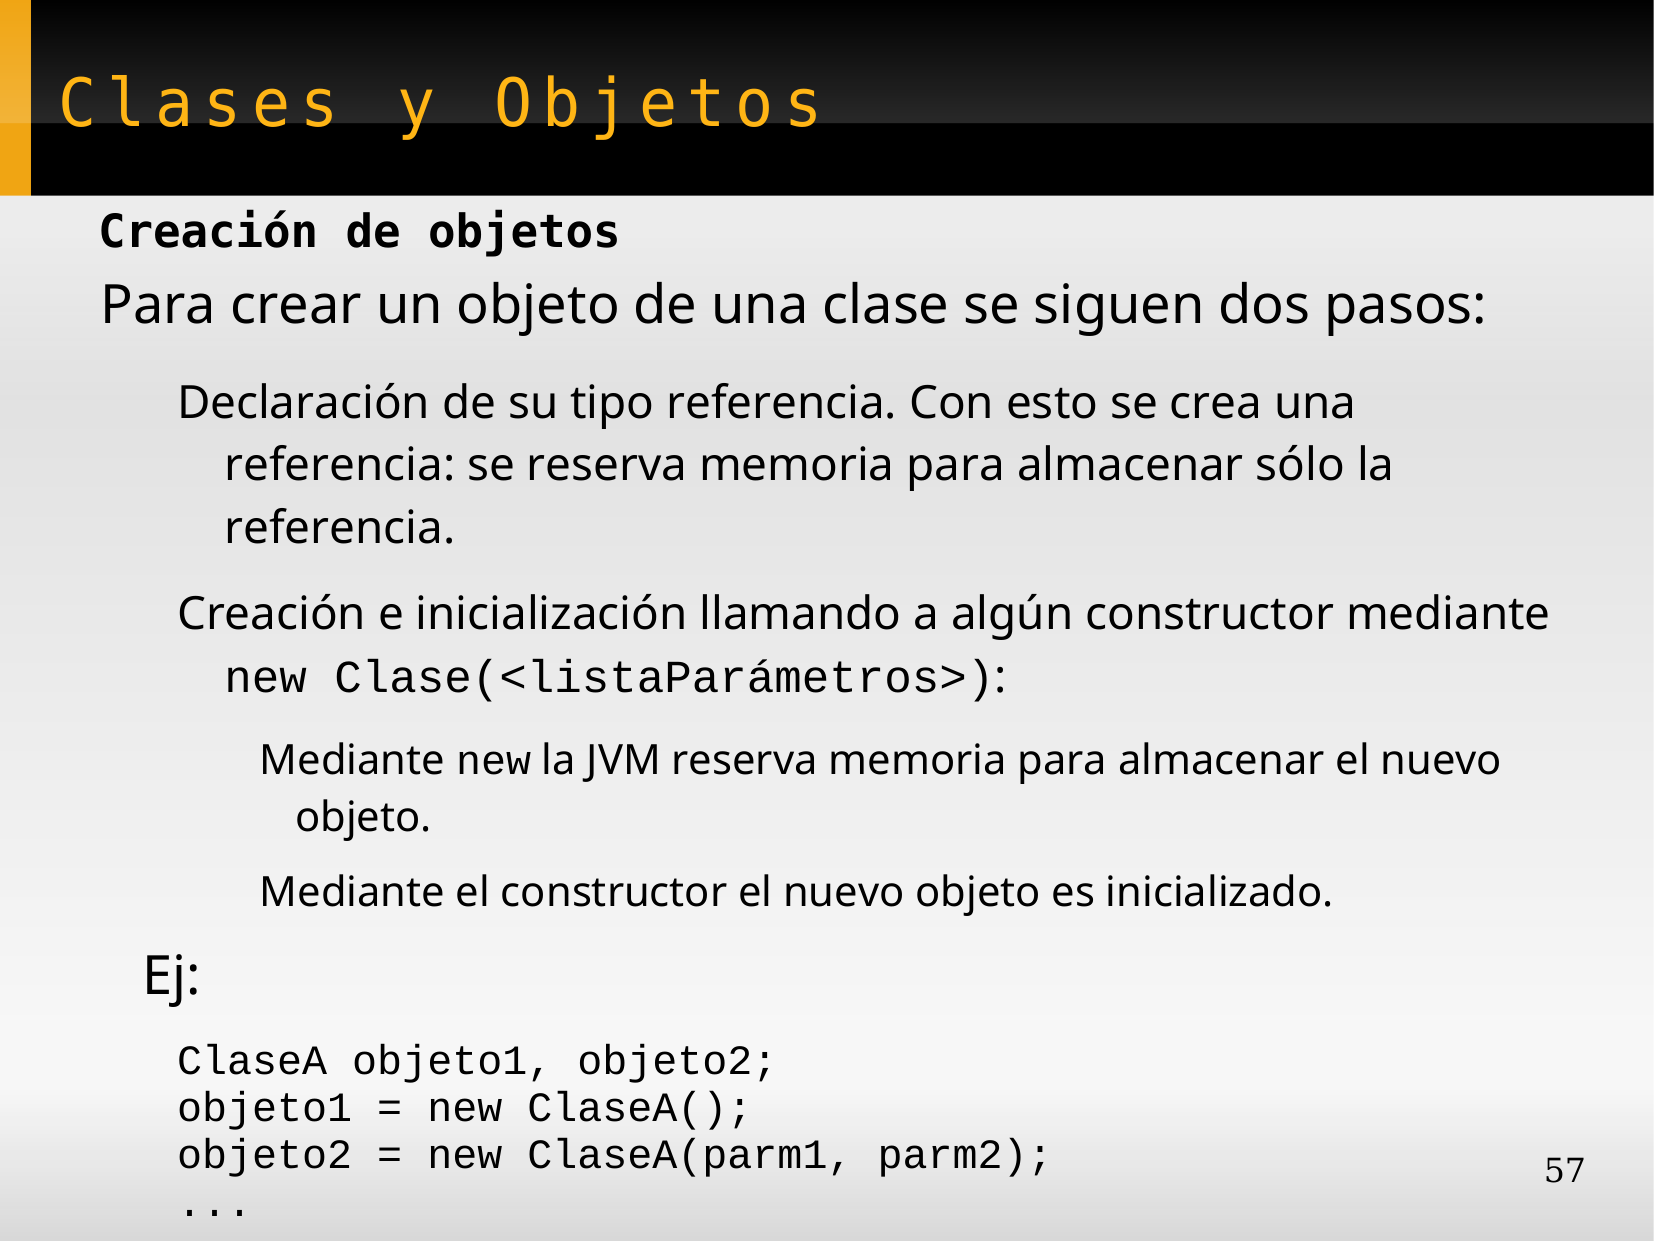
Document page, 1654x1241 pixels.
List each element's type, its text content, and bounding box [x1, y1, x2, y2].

picture [0, 0, 1654, 1241]
title Clases y Objetos [59, 29, 1595, 178]
text_box Creación de objetos [83, 197, 636, 266]
list Para crear un objeto de una clase se siguen dos pasos: Declaración de su tipo referencia. Con esto se crea una referencia: se reserva memoria para almacenar sólo la referencia. Creación e inicialización llamando a algún constructor mediante new Clase(<listaParámetros>): Mediante new la JVM reserva memoria para almacenar el nuevo objeto. Mediante el constructor el nuevo objeto es inicializado. Ej: ClaseA objeto1, objeto2; objeto1 = new ClaseA(); objeto2 = new ClaseA(parm1, parm2); ... [82, 265, 1571, 1105]
